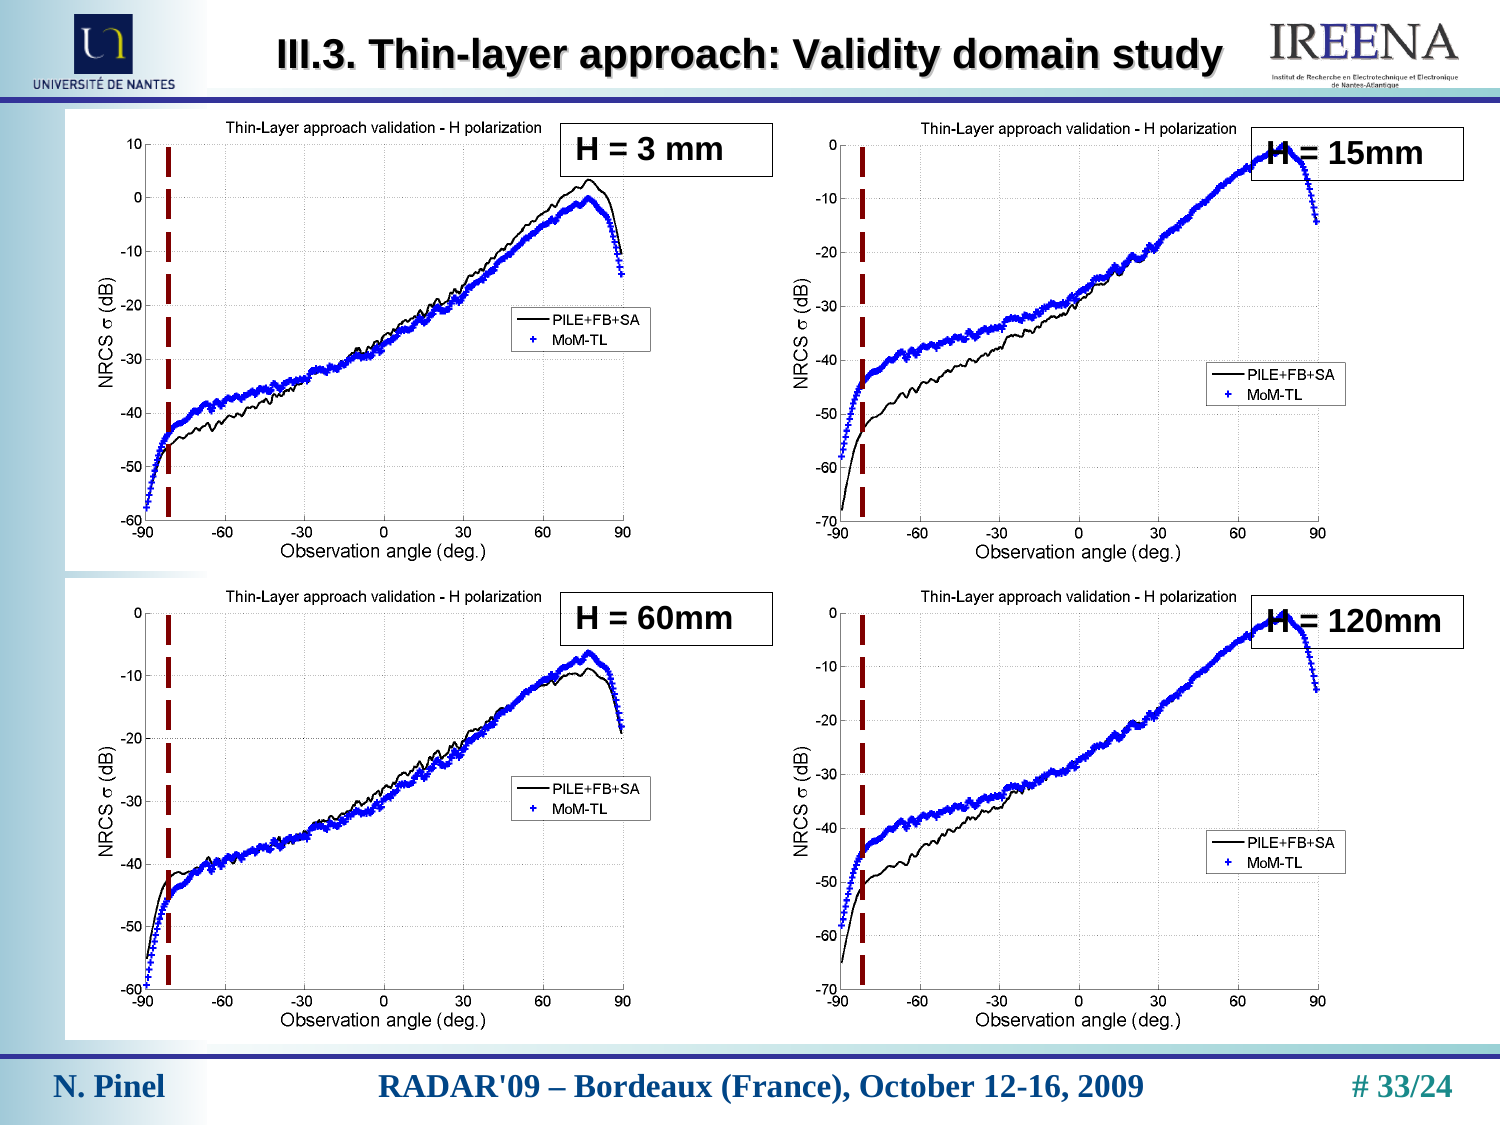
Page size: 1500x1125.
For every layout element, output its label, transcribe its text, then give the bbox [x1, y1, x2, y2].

text_box H = 120mm [1251, 595, 1464, 649]
title III.3. Thin-layer approach: Validity domain study [75, 23, 1426, 103]
picture [1426, 23, 1459, 89]
picture [760, 578, 1376, 1040]
picture [29, 14, 178, 95]
text_box H = 3 mm [560, 123, 773, 177]
text_box H = 15mm [1251, 127, 1464, 181]
picture [760, 110, 1376, 572]
picture [65, 578, 681, 1040]
text_box H = 60mm [560, 592, 773, 646]
picture [65, 109, 681, 571]
